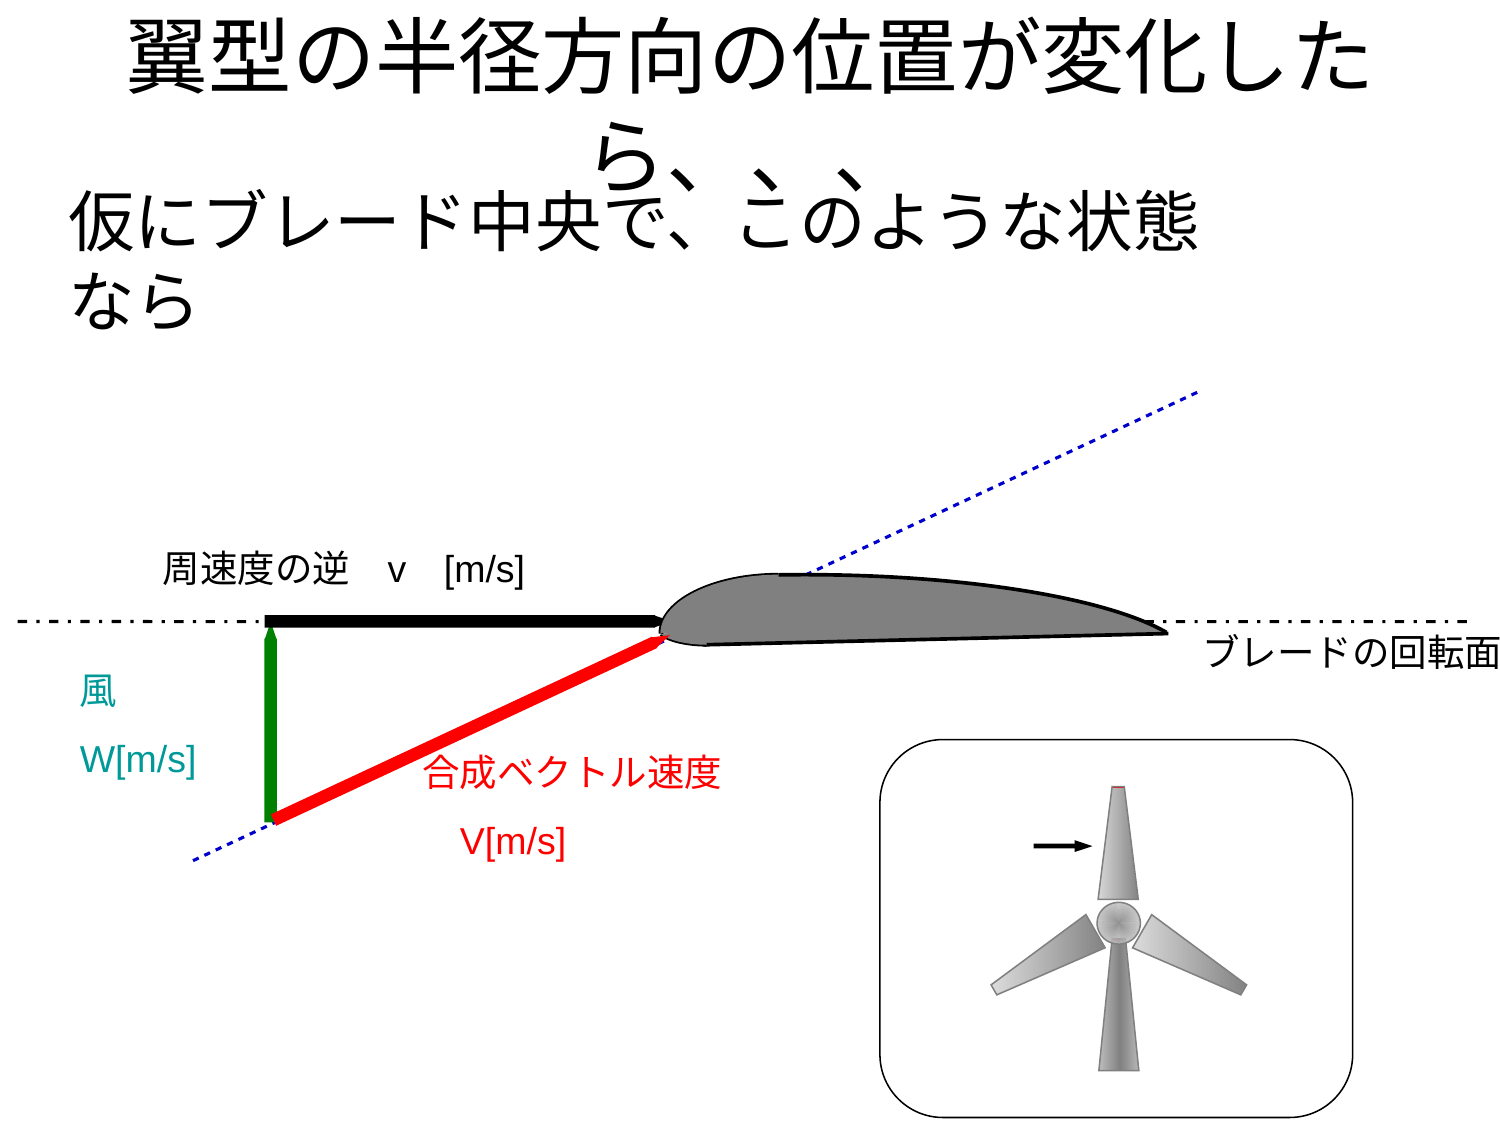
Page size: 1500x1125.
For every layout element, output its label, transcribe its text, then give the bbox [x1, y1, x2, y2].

title 翼型の半径方向の位置が変化したら、、、 [0, 0, 1500, 185]
text_box [879, 739, 1353, 1118]
text_box [660, 574, 1158, 645]
text_box 周速度の逆 v [m/s] [147, 537, 609, 598]
text_box ブレードの回転面 [1187, 621, 1500, 682]
text_box 仮にブレード中央で、このような状態なら [53, 172, 1282, 268]
text_box 合成ベクトル速度 V[m/s] [407, 741, 925, 870]
text_box 風 W[m/s] [64, 659, 231, 788]
